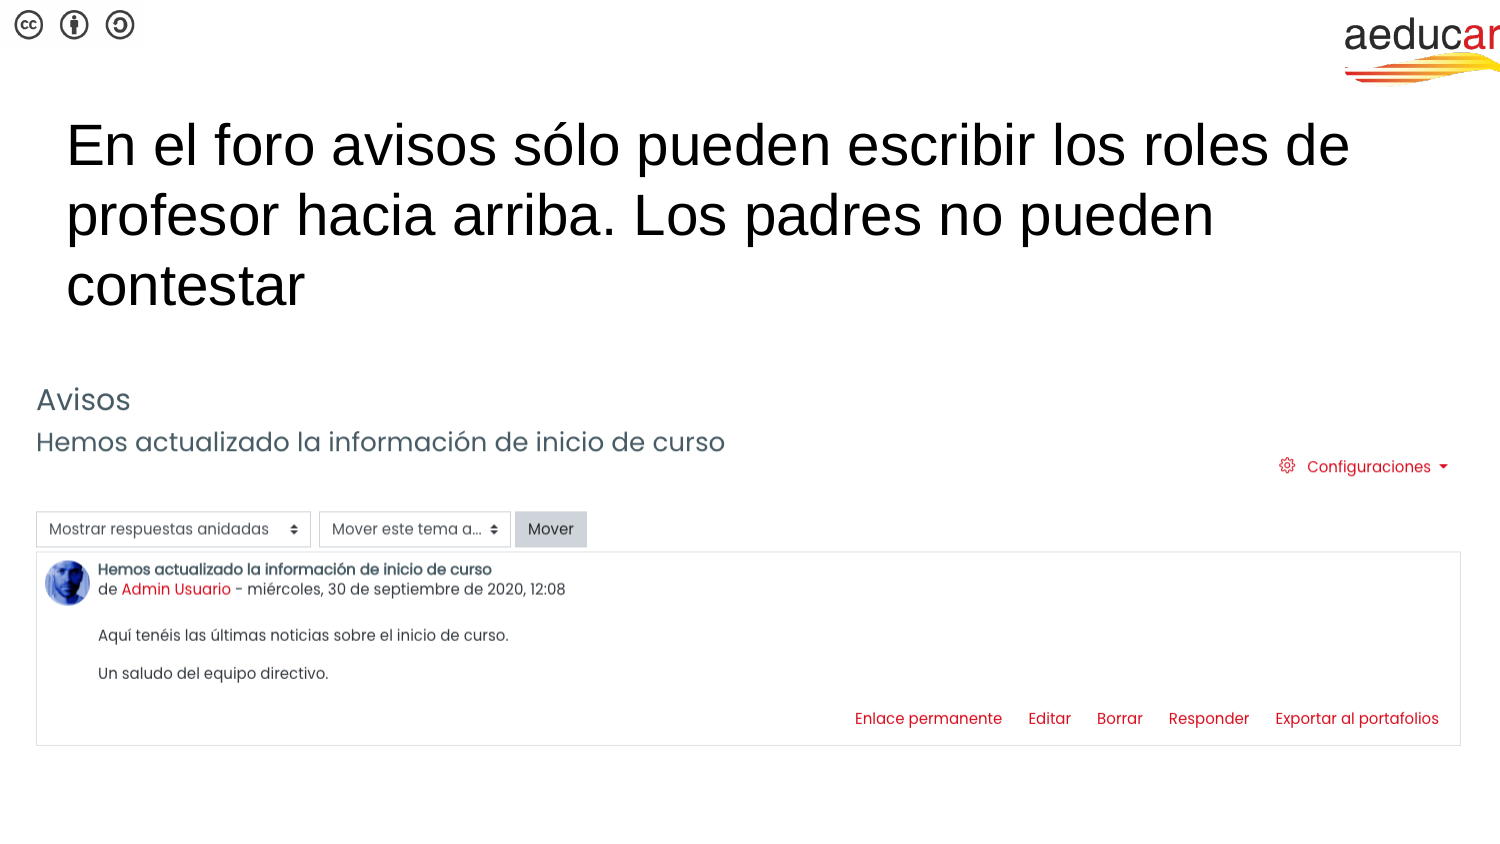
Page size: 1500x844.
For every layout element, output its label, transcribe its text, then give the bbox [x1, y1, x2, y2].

title En el foro avisos sólo pueden escribir los roles de profesor hacia arriba. Los padres no pueden contestar [51, 92, 1449, 256]
picture [24, 367, 1475, 757]
picture [0, 0, 146, 48]
picture [1344, 0, 1500, 104]
